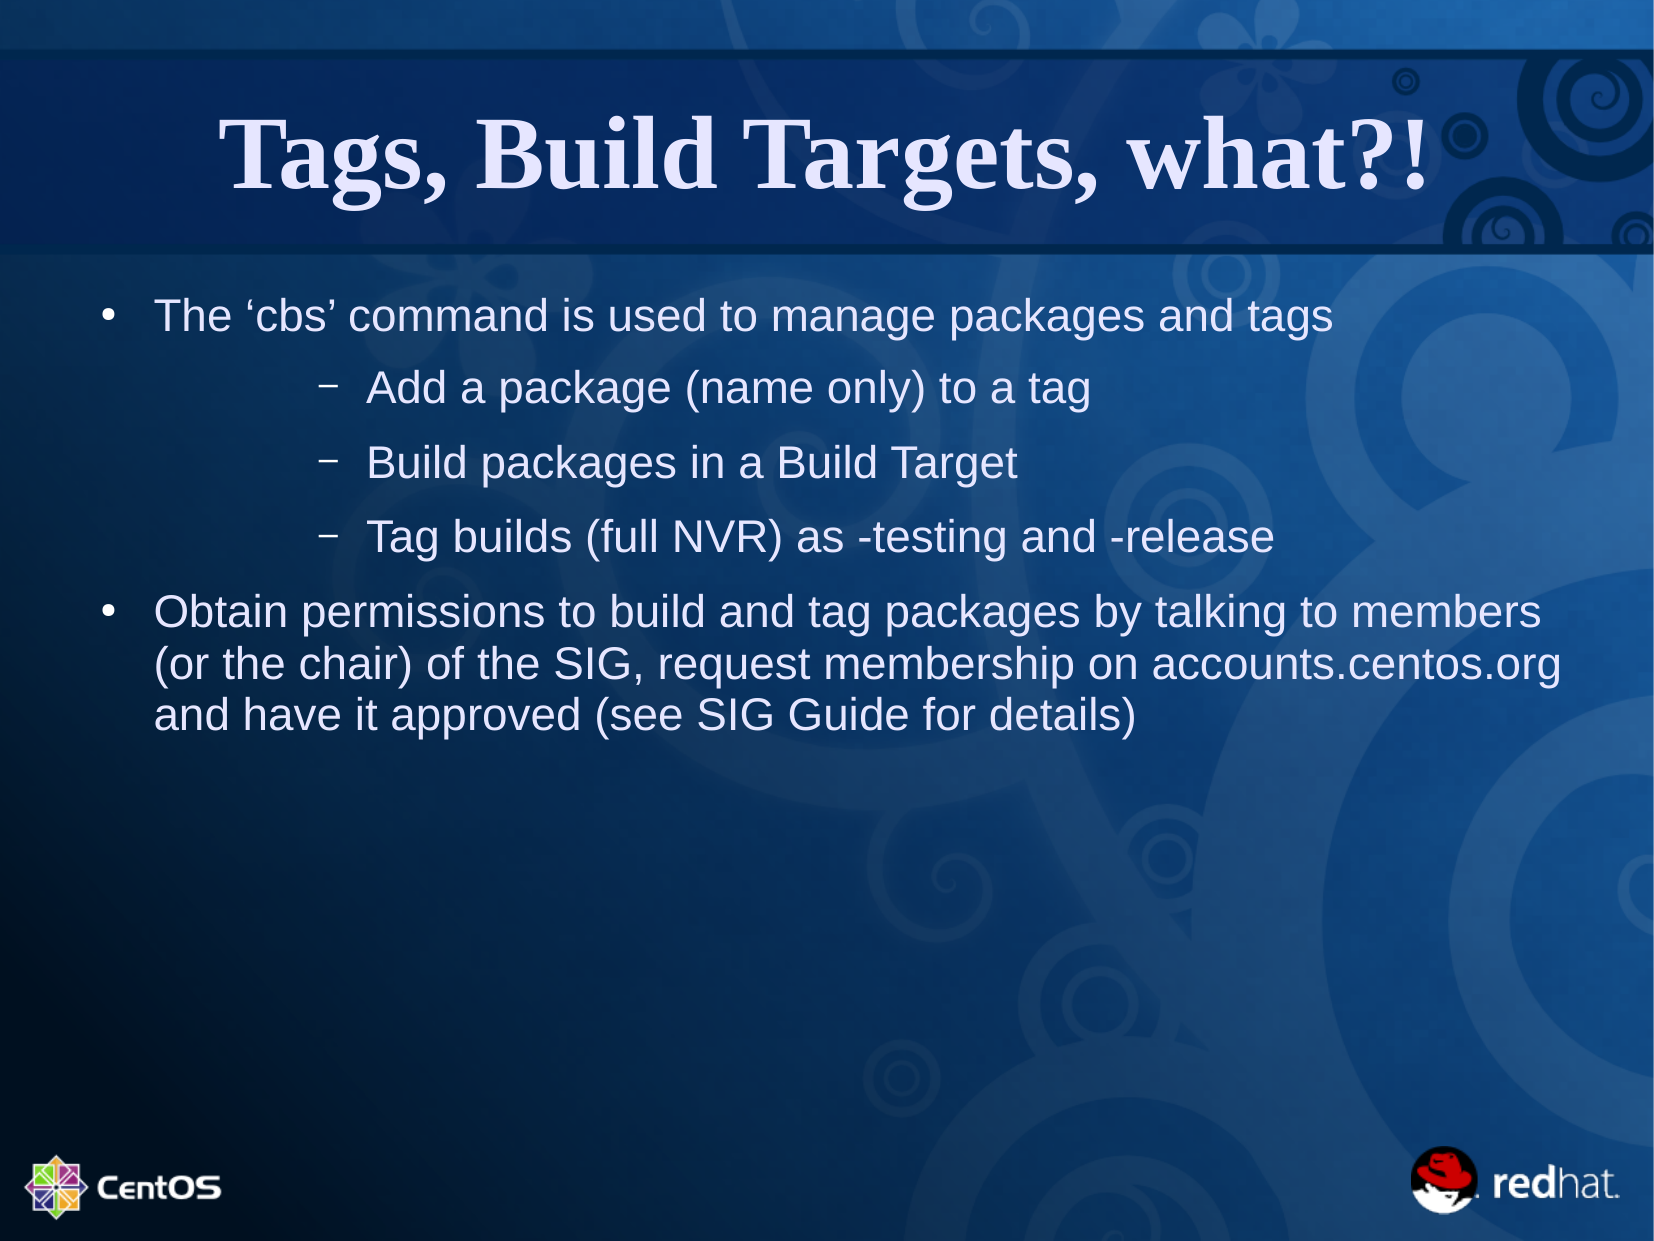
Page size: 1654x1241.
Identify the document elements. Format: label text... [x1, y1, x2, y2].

list The ‘cbs’ command is used to manage packages and tags Add a package (name only) to a tag Build packages in a Build Target Tag builds (full NVR) as -testing and -release Obtain permissions to build and tag packages by talking to members (or the chair) of the SIG, request membership on accounts.centos.org and have it approved (see SIG Guide for details) [82, 290, 1571, 1010]
title Tags, Build Targets, what?! [82, 49, 1571, 257]
picture [0, 0, 1654, 1241]
